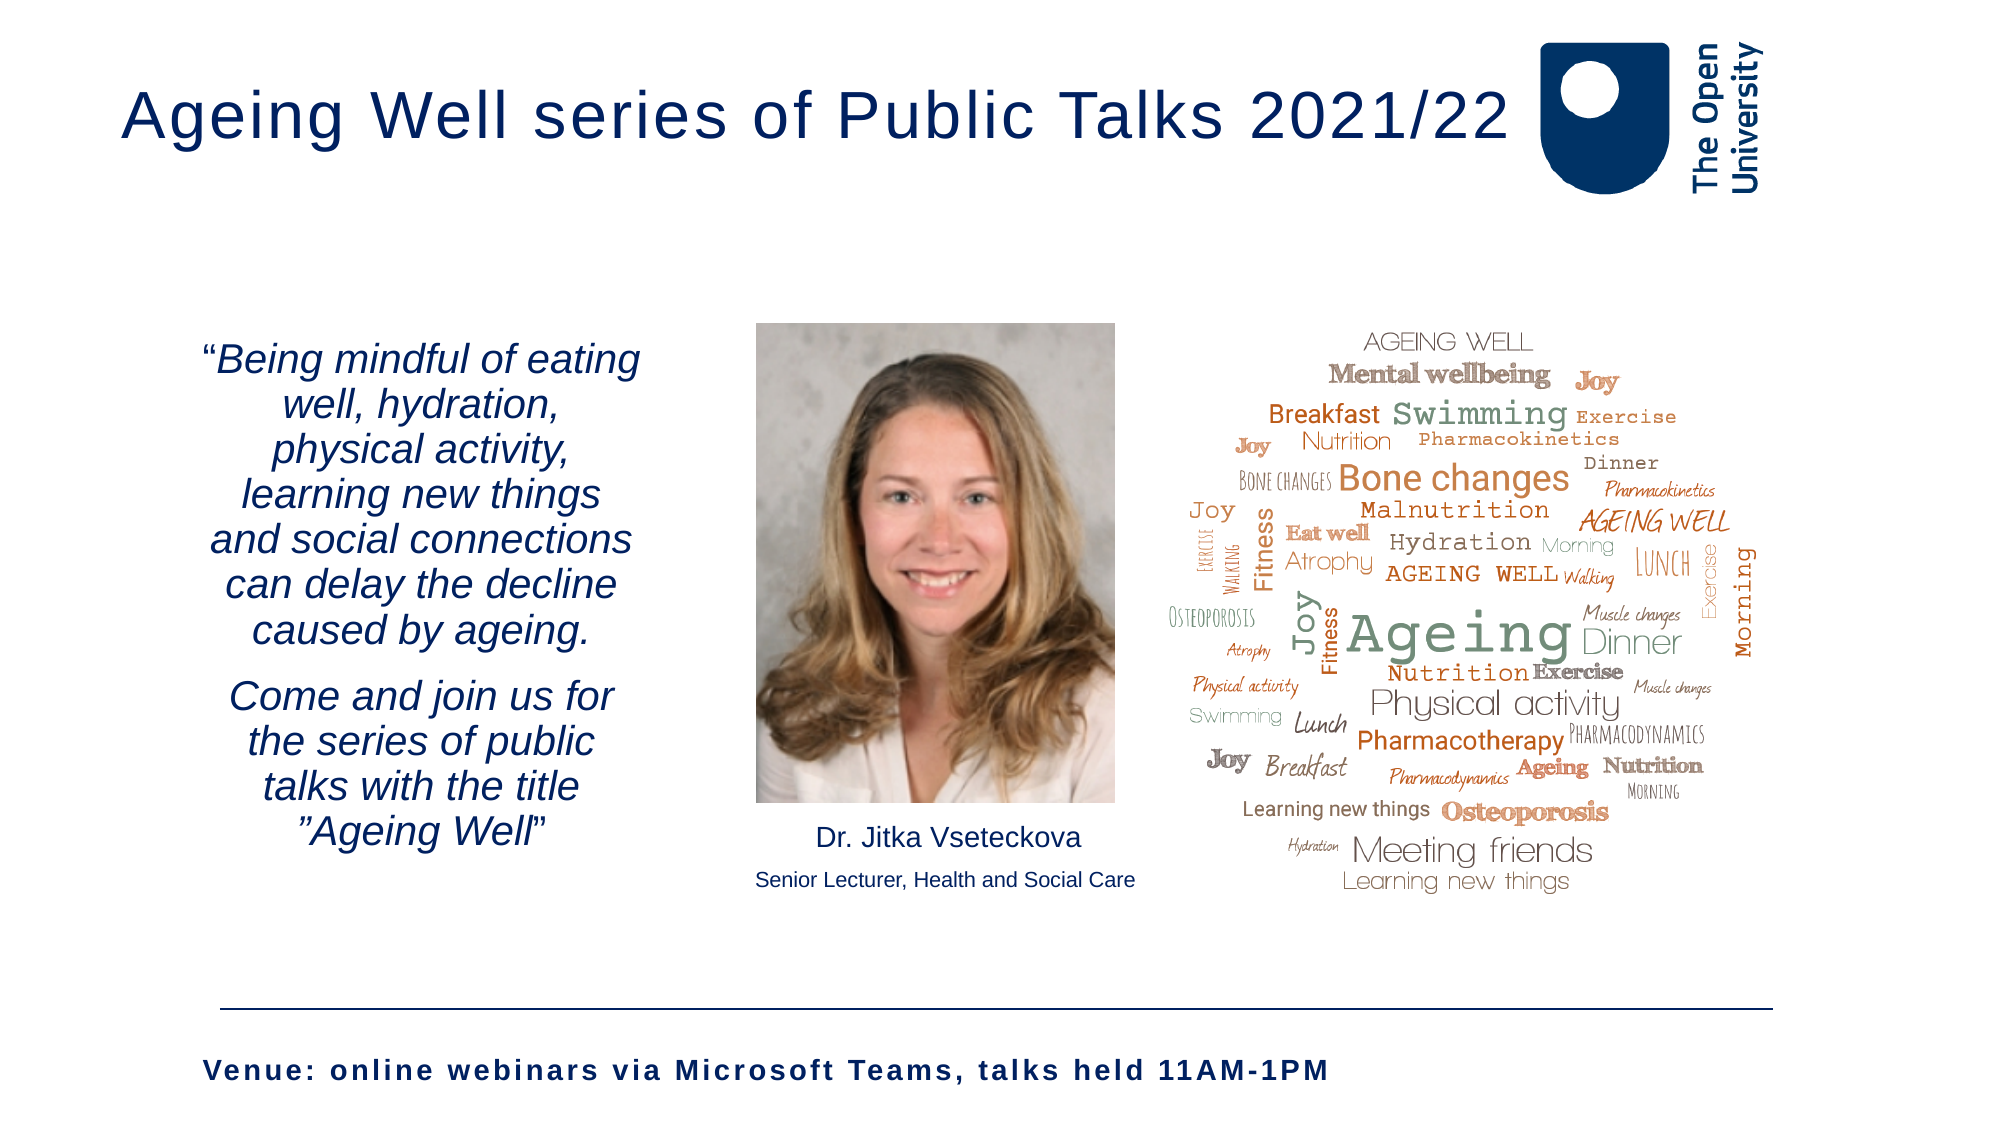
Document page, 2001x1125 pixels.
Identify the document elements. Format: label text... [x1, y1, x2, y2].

text_box Venue: online webinars via Microsoft Teams, talks held 11AM-1PM [187, 1013, 1813, 1125]
picture [756, 323, 1115, 803]
text_box Dr. Jitka Vseteckova Senior Lecturer, Health and Social Care [700, 820, 1197, 909]
title Ageing Well series of Public Talks 2021/22 [106, 8, 1813, 227]
list “Being mindful of eating well, hydration, physical activity, learning new things and social connections can delay the decline caused by ageing. Come and join us for the series of public talks with the title ”Ageing Well” [187, 330, 656, 961]
picture [1142, 297, 1773, 929]
picture [1539, 39, 1764, 196]
